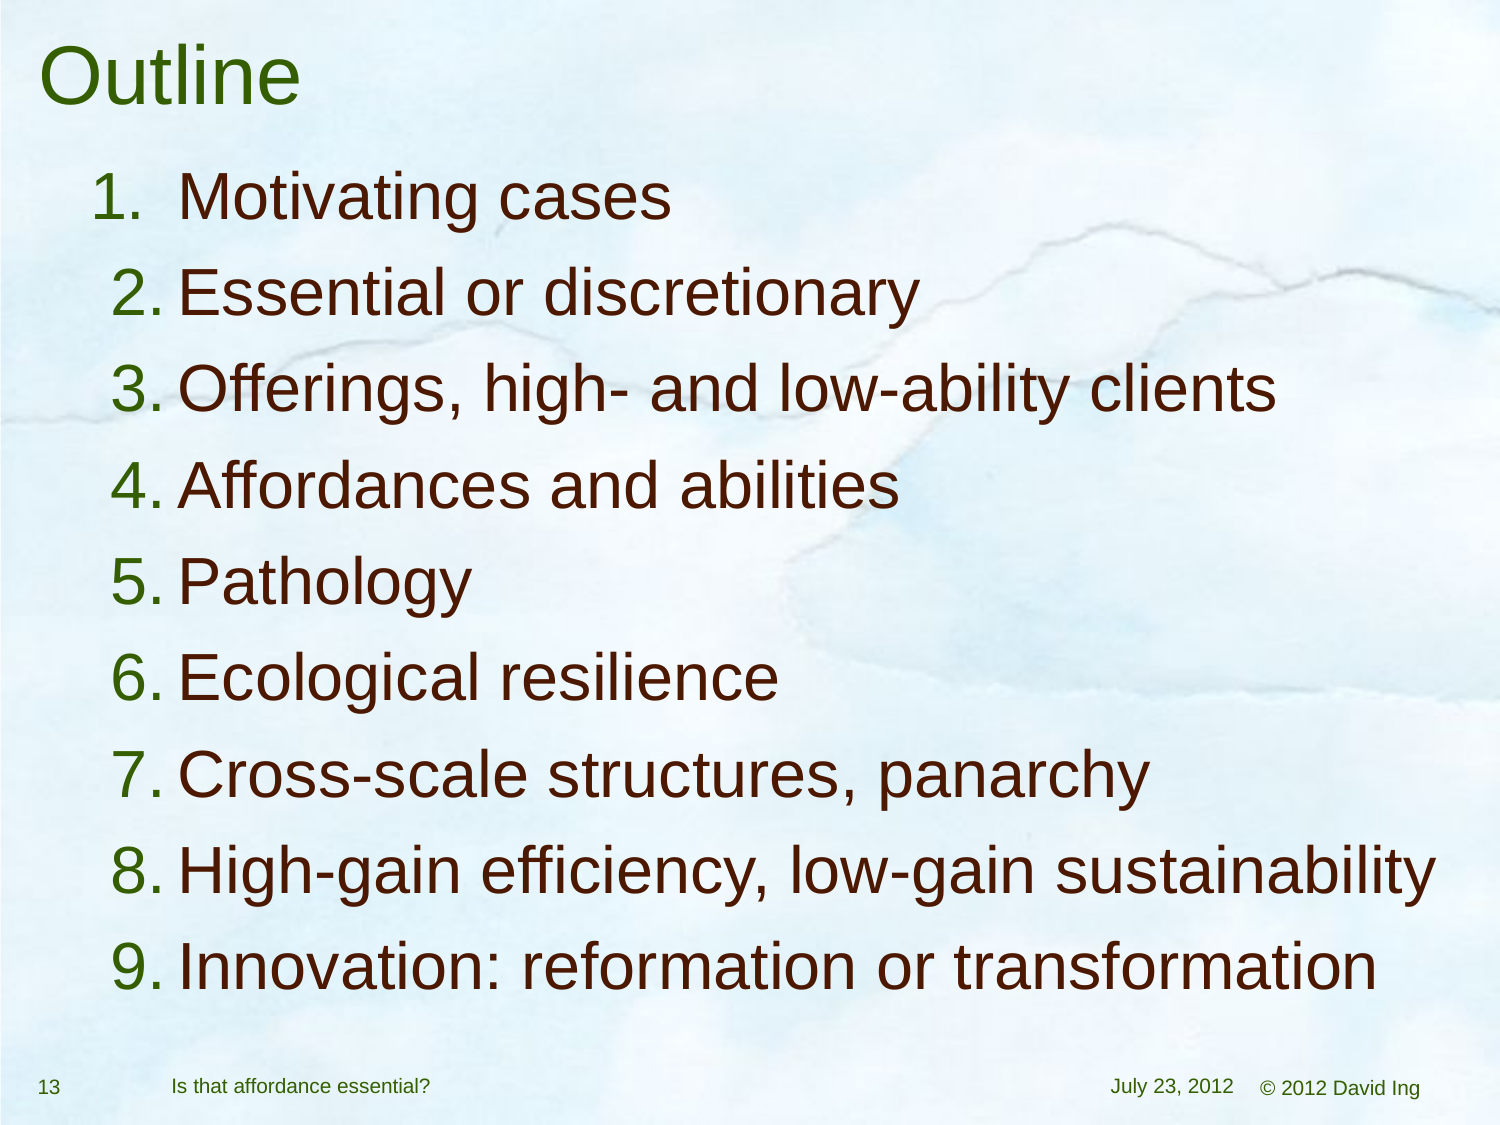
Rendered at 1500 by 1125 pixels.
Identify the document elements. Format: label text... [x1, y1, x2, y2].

table_cell Ecological resilience [171, 634, 1458, 731]
table_cell 3. [84, 345, 171, 442]
table_cell Pathology [171, 538, 1458, 634]
table_cell 6. [84, 634, 171, 731]
picture [0, 0, 1500, 1125]
table_cell 7. [84, 731, 171, 827]
table_cell Cross-scale structures, panarchy [171, 731, 1458, 827]
table_header Motivating cases [171, 153, 1458, 249]
table_cell High-gain efficiency, low-gain sustainability [171, 827, 1458, 923]
table_cell 2. [84, 249, 171, 345]
table_cell 4. [84, 442, 171, 538]
table_cell 5. [84, 538, 171, 634]
title Outline [37, 37, 1463, 152]
table_cell Offerings, high- and low-ability clients [171, 345, 1458, 442]
table_cell 8. [84, 827, 171, 923]
table_cell 9. [84, 923, 171, 1020]
table_cell Innovation: reformation or transformation [171, 923, 1458, 1020]
table_header 1. [84, 153, 171, 249]
table_cell Affordances and abilities [171, 442, 1458, 538]
table_cell Essential or discretionary [171, 249, 1458, 345]
